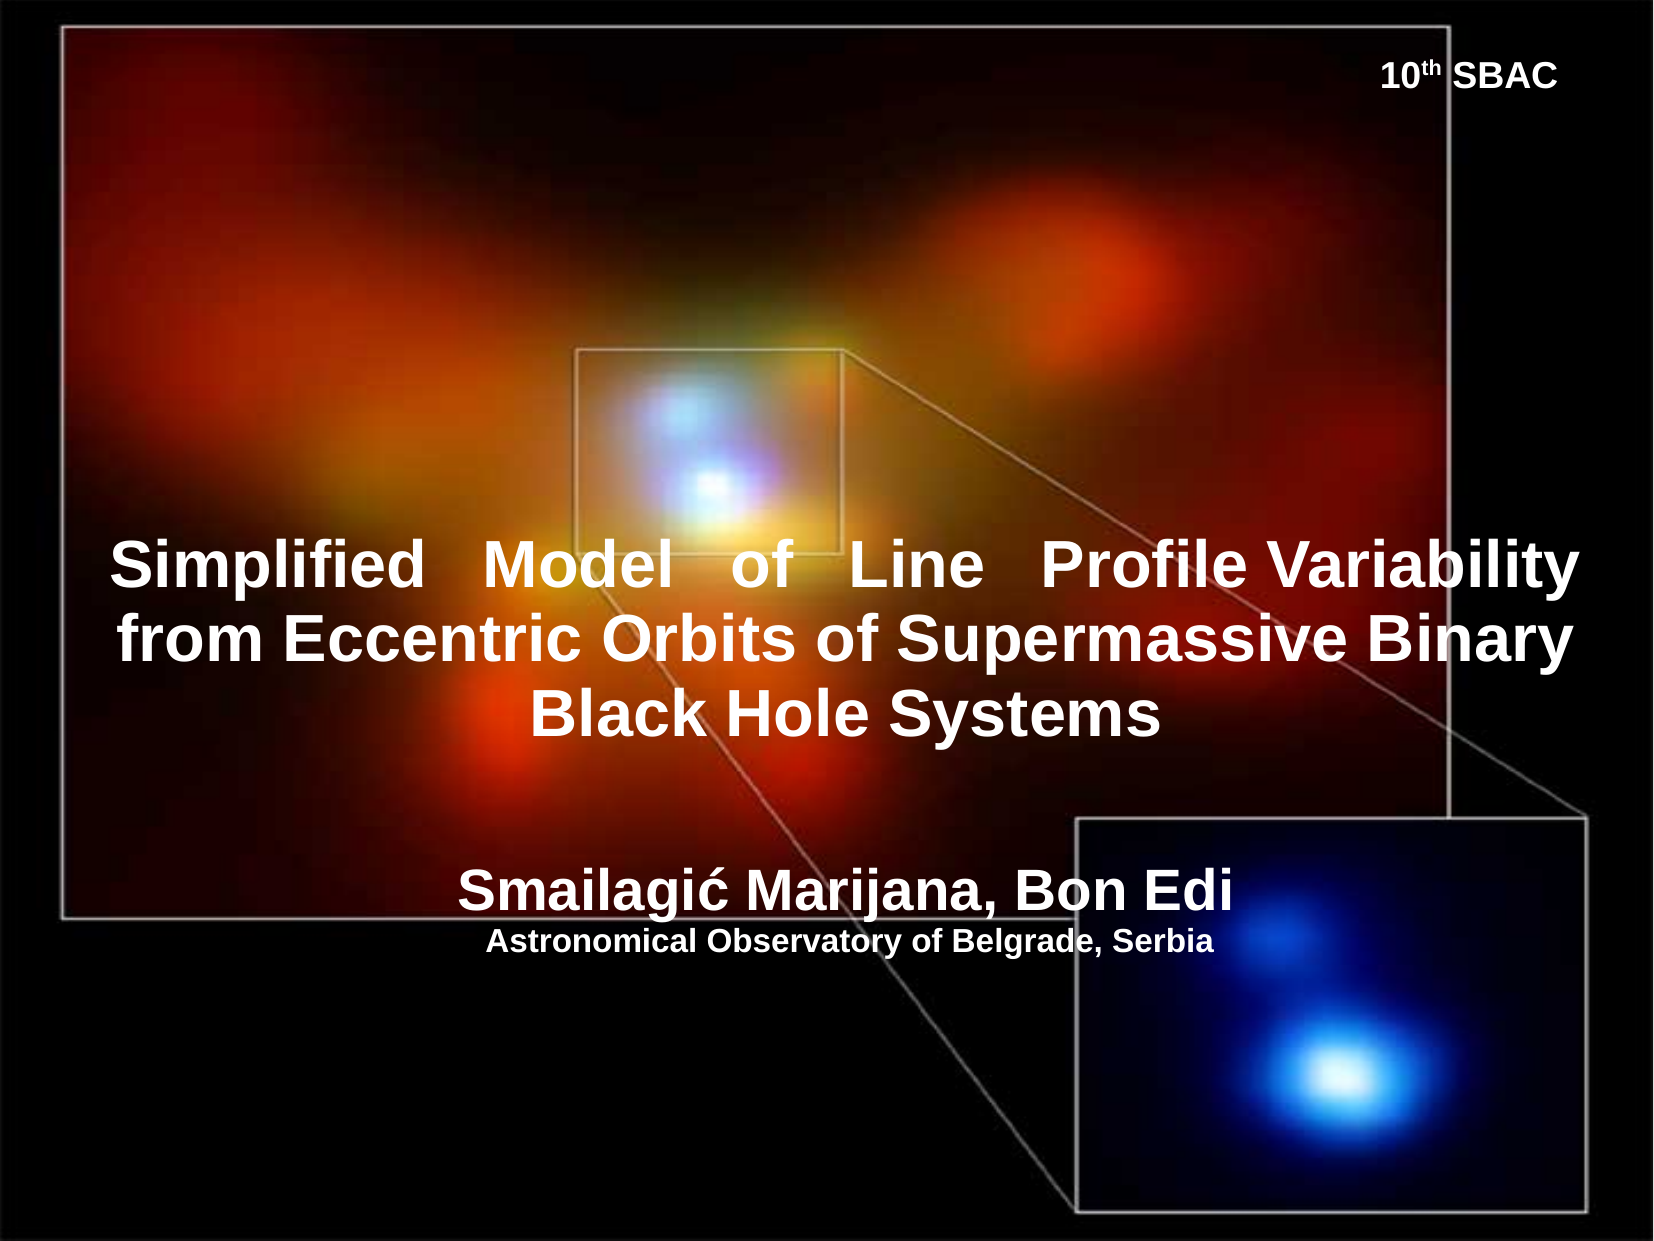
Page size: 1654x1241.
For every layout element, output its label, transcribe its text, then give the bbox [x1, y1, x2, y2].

text_box 10th SBAC [1365, 46, 1613, 106]
title Simplified Model of Line Profile Variability from Eccentric Orbits of Supermassive Binary Black Hole Systems Smailagić Marijana, Bon Edi Astronomical Observatory of Belgrade, Serbia [102, 526, 1591, 961]
picture [0, 0, 1654, 1241]
